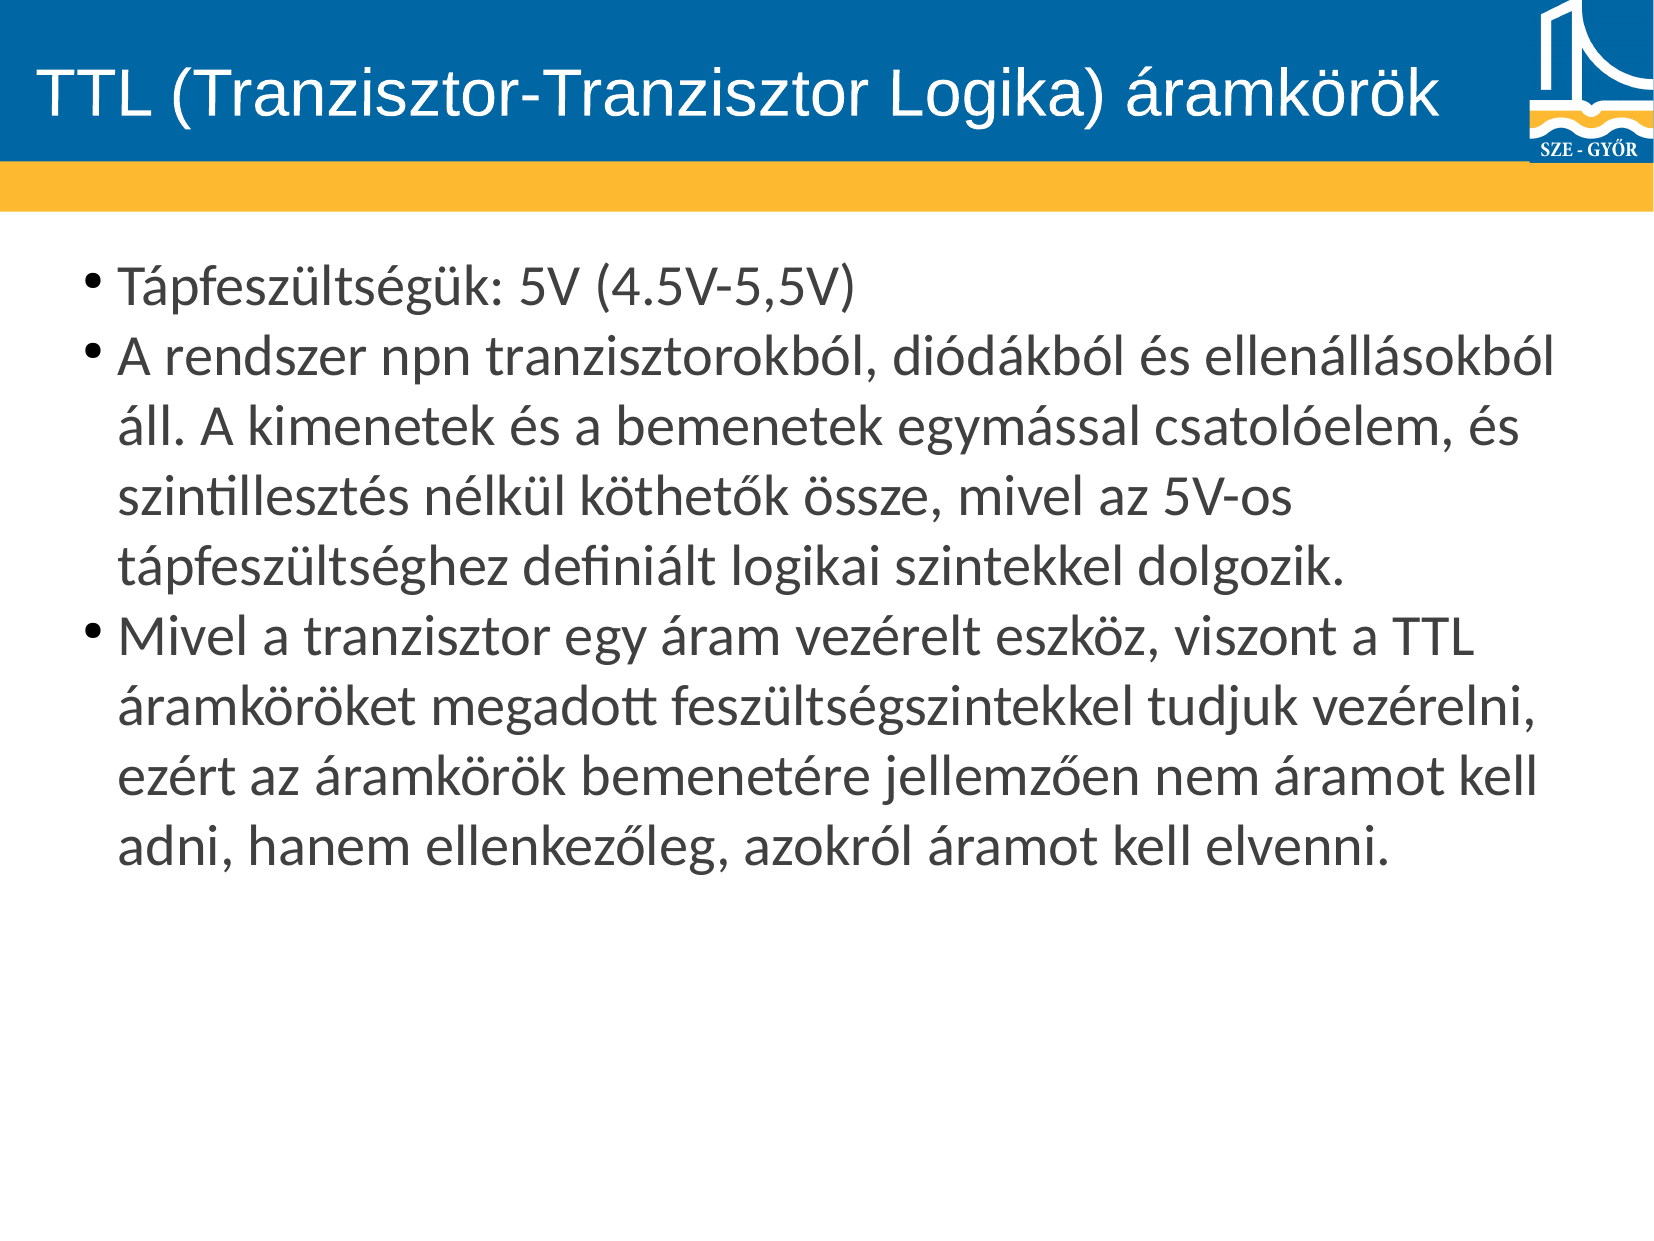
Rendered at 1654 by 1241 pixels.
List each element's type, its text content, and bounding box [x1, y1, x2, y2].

picture [1529, 0, 1654, 163]
text_box TTL (Tranzisztor-Tranzisztor Logika) áramkörök [34, 48, 1524, 144]
text_box Tápfeszültségük: 5V (4.5V-5,5V) A rendszer npn tranzisztorokból, diódákból és ellenállásokból áll. A kimenetek és a bemenetek egymással csatolóelem, és szintillesztés nélkül köthetők össze, mivel az 5V-os tápfeszültséghez definiált logikai szintekkel dolgozik. Mivel a tranzisztor egy áram vezérelt eszköz, viszont a TTL áramköröket megadott feszültségszintekkel tudjuk vezérelni, ezért az áramkörök bemenetére jellemzően nem áramot kell adni, hanem ellenkezőleg, azokról áramot kell elvenni. [82, 247, 1571, 1198]
